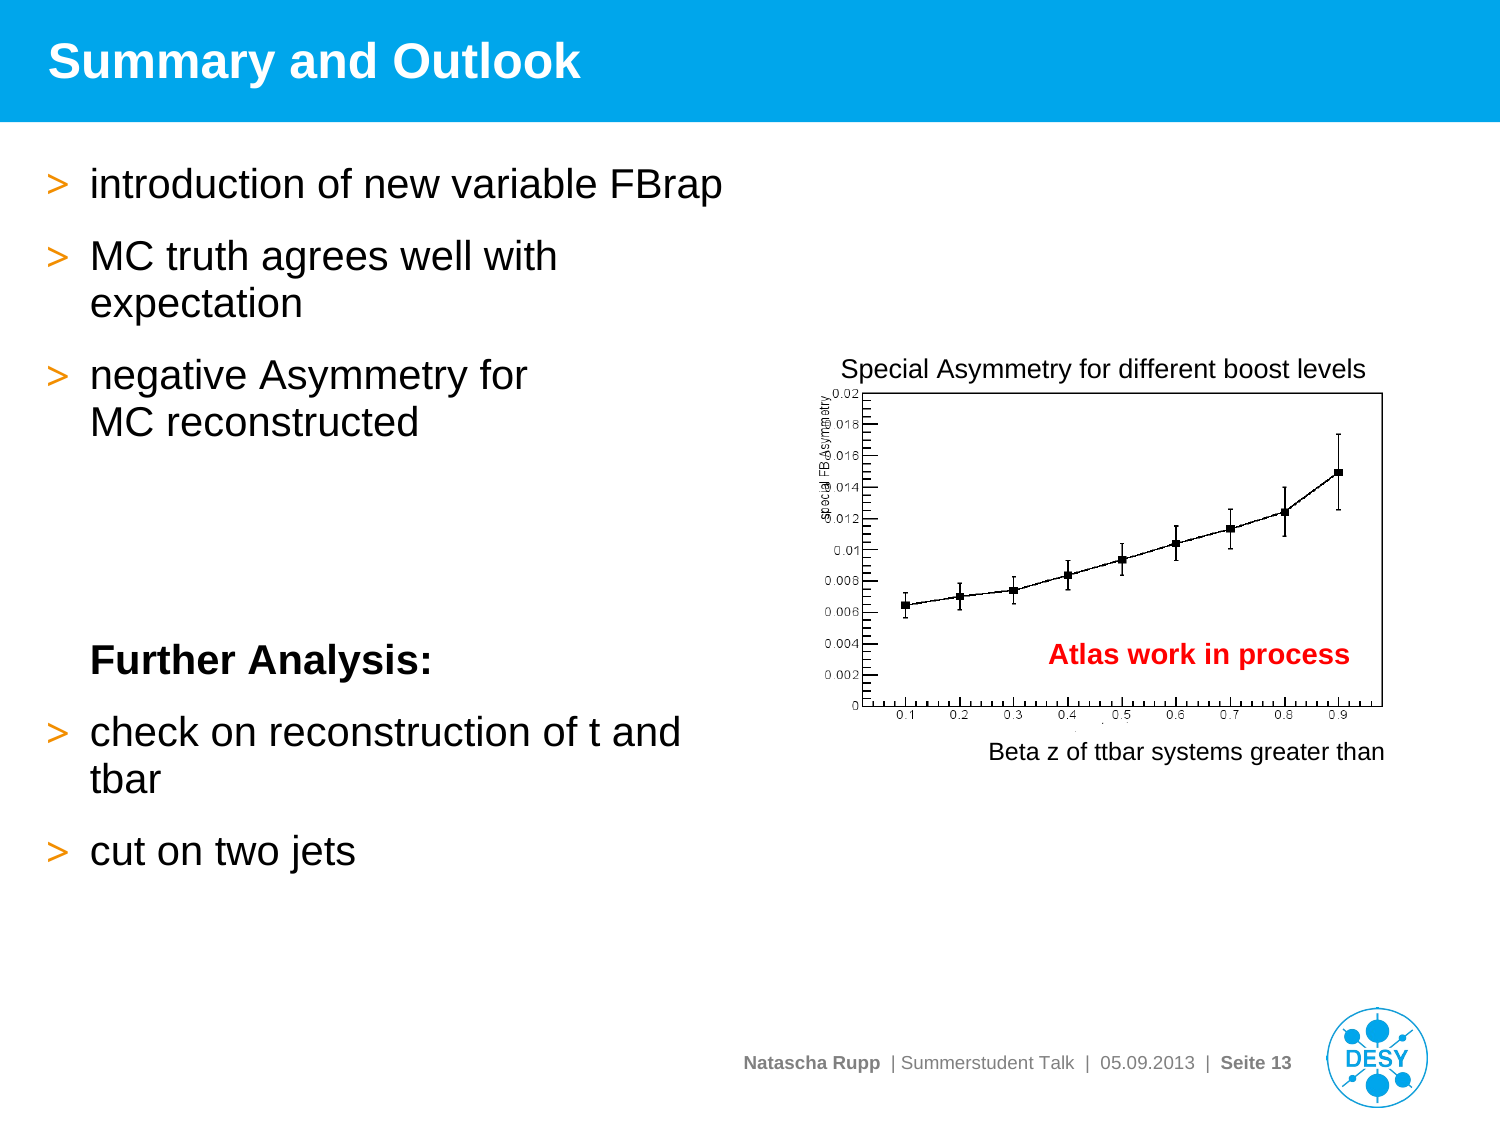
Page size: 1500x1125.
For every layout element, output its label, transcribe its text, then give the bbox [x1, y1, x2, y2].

list Special Asymmetry for different boost levels [797, 354, 1500, 407]
picture [797, 407, 1447, 745]
text_box Atlas work in process [1033, 630, 1388, 680]
title Summary and Outlook [47, 16, 1446, 107]
list Beta z of ttbar systems greater than [944, 738, 1500, 791]
list introduction of new variable FBrap MC truth agrees well with expectation negative Asymmetry for MC reconstructed Further Analysis: check on reconstruction of t and tbar cut on two jets [46, 160, 729, 967]
picture [1326, 1007, 1428, 1108]
